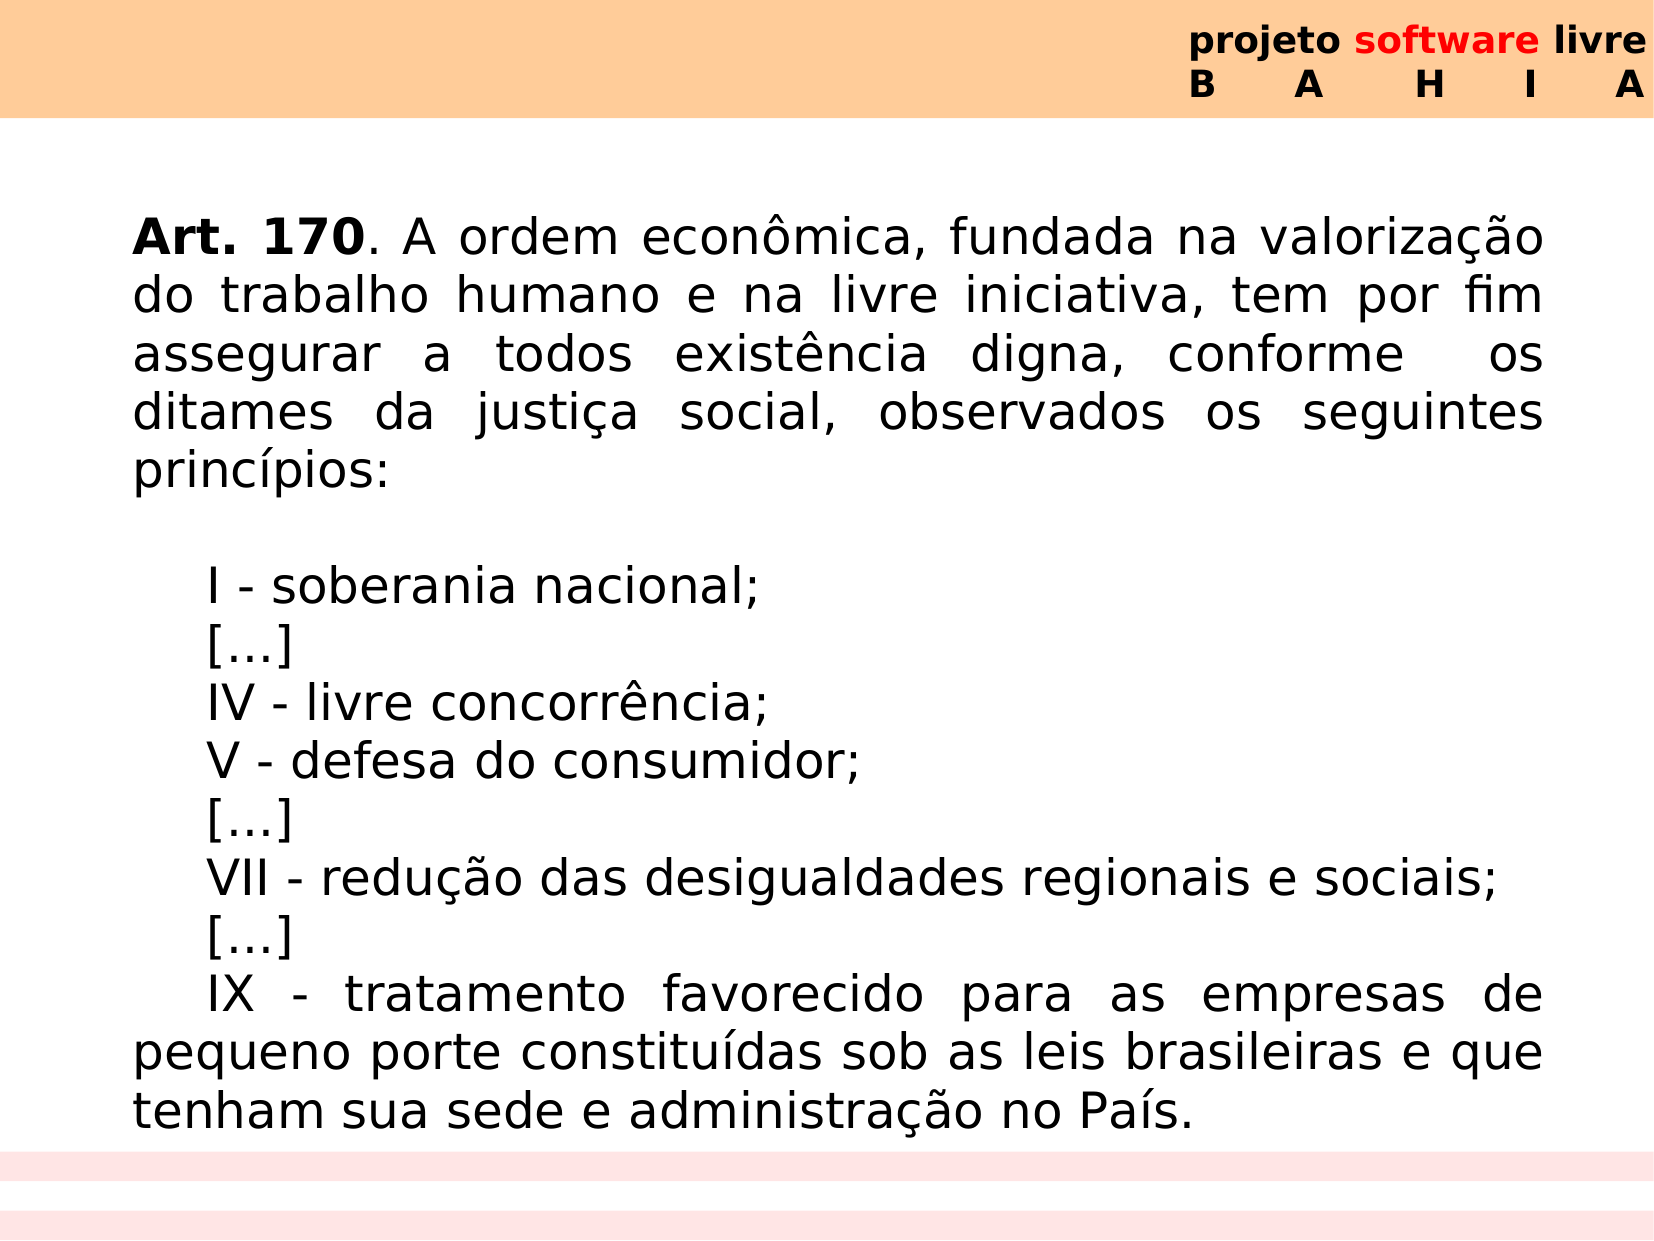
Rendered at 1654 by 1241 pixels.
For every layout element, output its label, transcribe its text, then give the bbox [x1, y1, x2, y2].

text_box Art. 170. A ordem econômica, fundada na valorização do trabalho humano e na livre iniciativa, tem por fim assegurar a todos existência digna, conforme os ditames da justiça social, observados os seguintes princípios: I - soberania nacional; [...] IV - livre concorrência; V - defesa do consumidor; [...] VII - redução das desigualdades regionais e sociais; [...] IX - tratamento favorecido para as empresas de pequeno porte constituídas sob as leis brasileiras e que tenham sua sede e administração no País. [118, 200, 1595, 1090]
